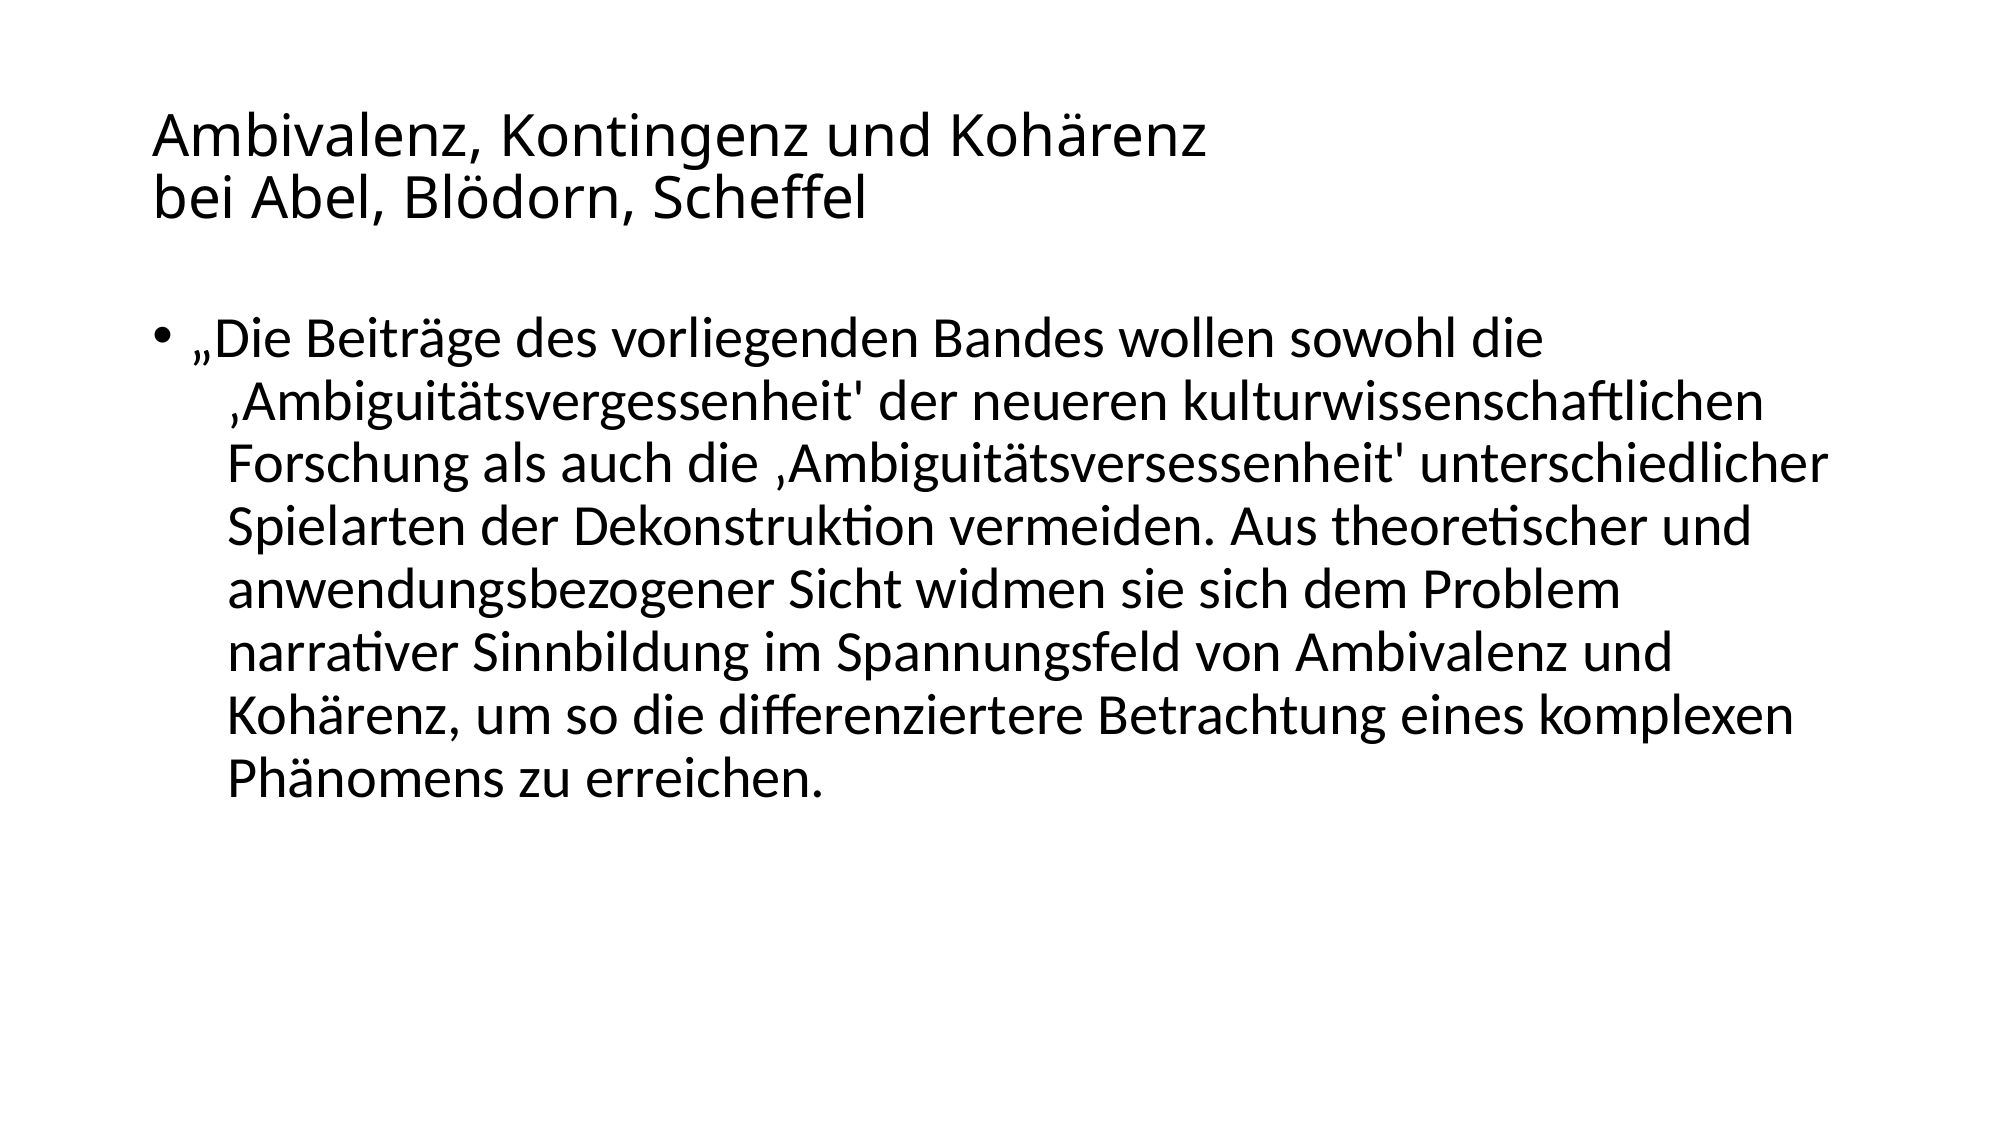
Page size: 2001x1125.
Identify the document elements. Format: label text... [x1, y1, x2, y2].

title Ambivalenz, Kontingenz und Kohärenz bei Abel, Blödorn, Scheffel [137, 59, 1863, 278]
list „Die Beiträge des vorliegenden Bandes wollen sowohl die ‚Ambiguitätsvergessenheit' der neueren kulturwissenschaftlichen Forschung als auch die ‚Ambiguitätsversessenheit' unterschiedlicher Spielarten der Dekonstruktion vermeiden. Aus theoretischer und anwendungsbezogener Sicht widmen sie sich dem Problem narrativer Sinnbildung im Spannungsfeld von Ambivalenz und Kohärenz, um so die differenziertere Betrachtung eines komplexen Phänomens zu erreichen. [137, 299, 1863, 1014]
